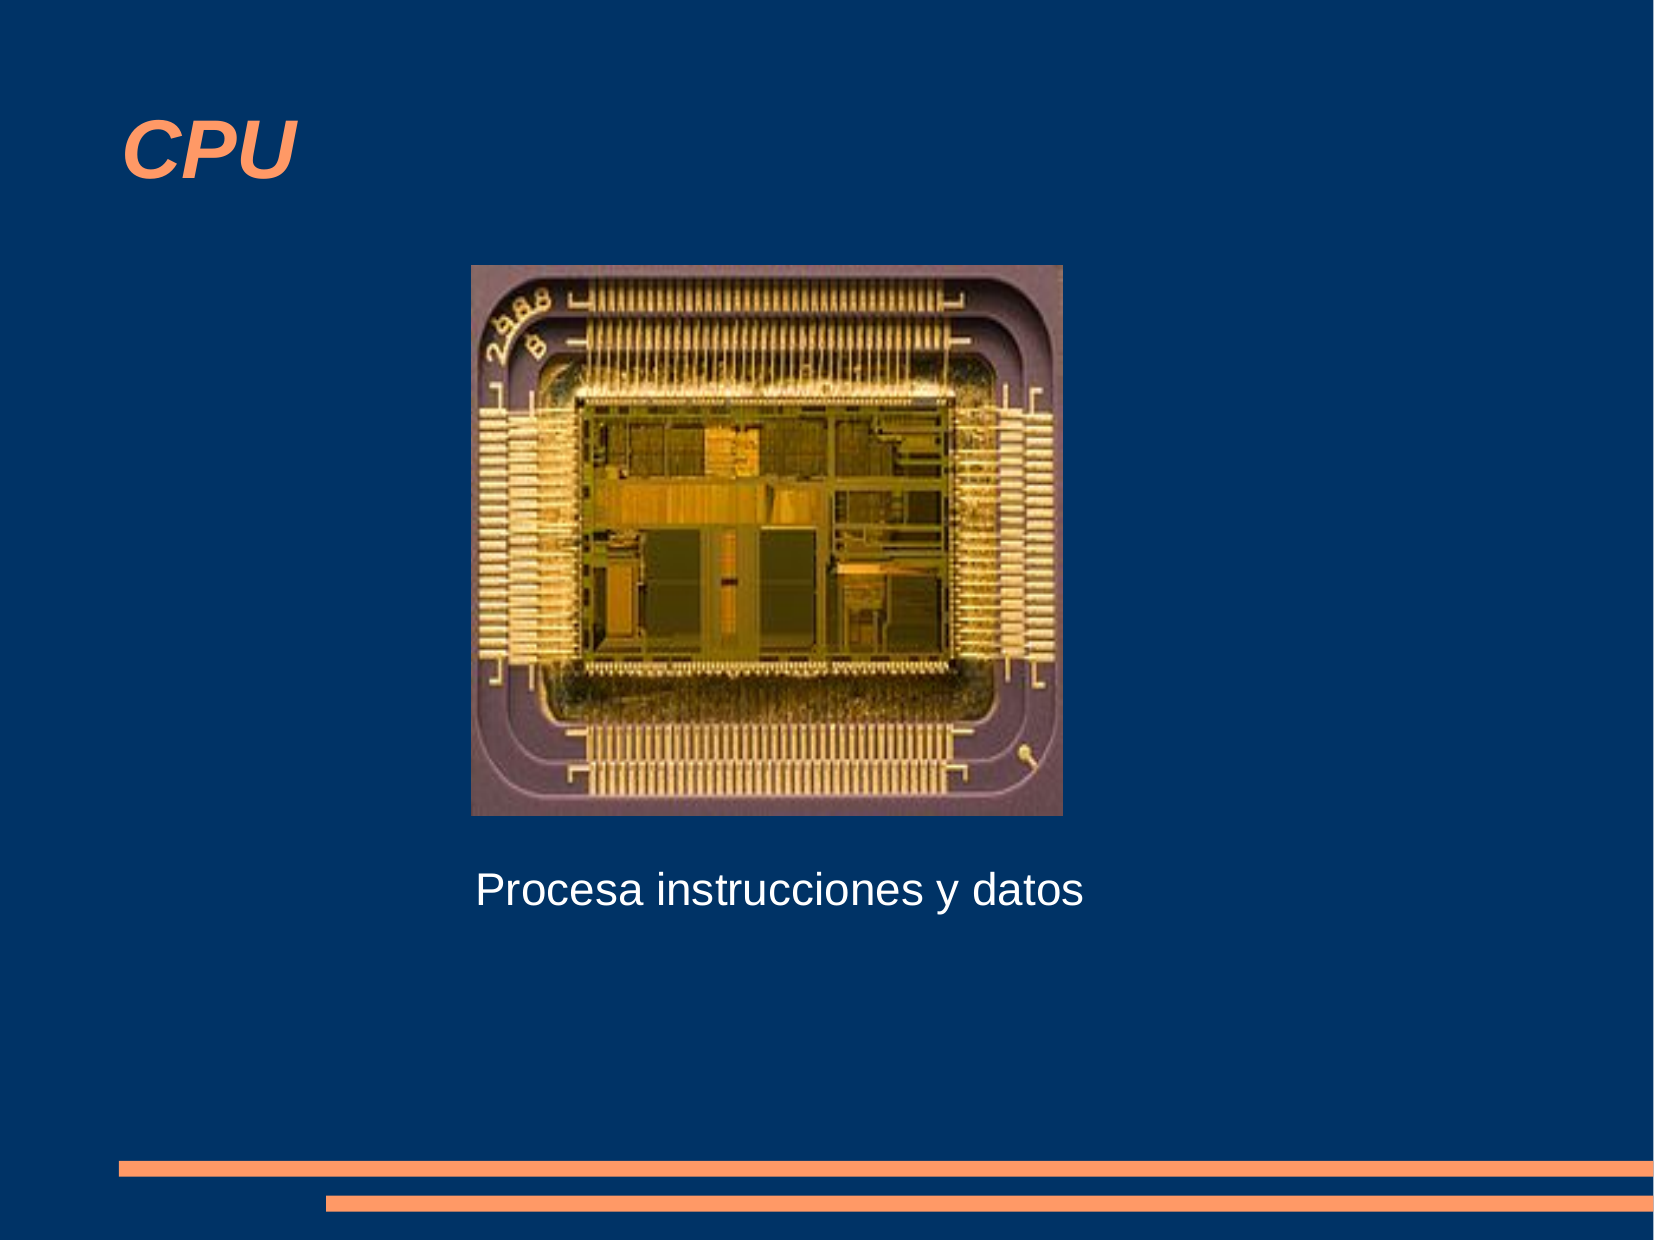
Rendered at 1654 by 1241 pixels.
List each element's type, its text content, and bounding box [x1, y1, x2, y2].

text_box Procesa instrucciones y datos [460, 856, 1101, 929]
picture [471, 265, 1063, 816]
title CPU [121, 46, 1534, 254]
